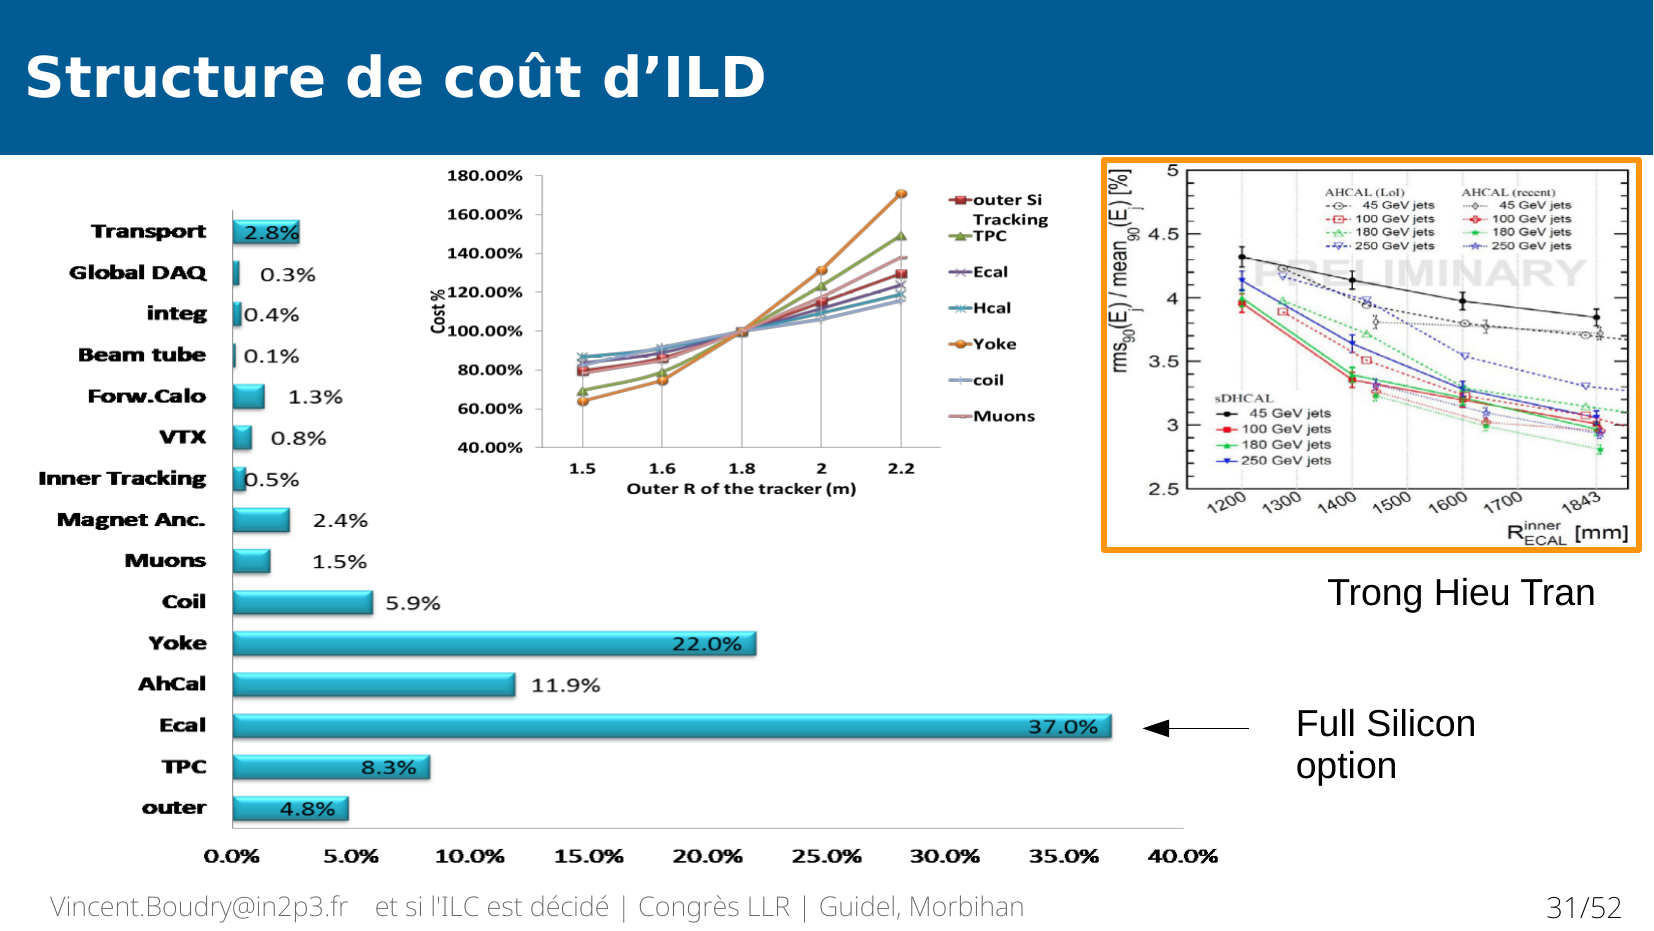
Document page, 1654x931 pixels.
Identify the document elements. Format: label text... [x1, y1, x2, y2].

title Structure de coût d’ILD [24, 12, 1635, 143]
picture [1106, 162, 1636, 547]
text_box Trong Hieu Tran [1312, 564, 1612, 621]
text_box Full Silicon option [1281, 694, 1492, 794]
picture [25, 164, 1240, 878]
